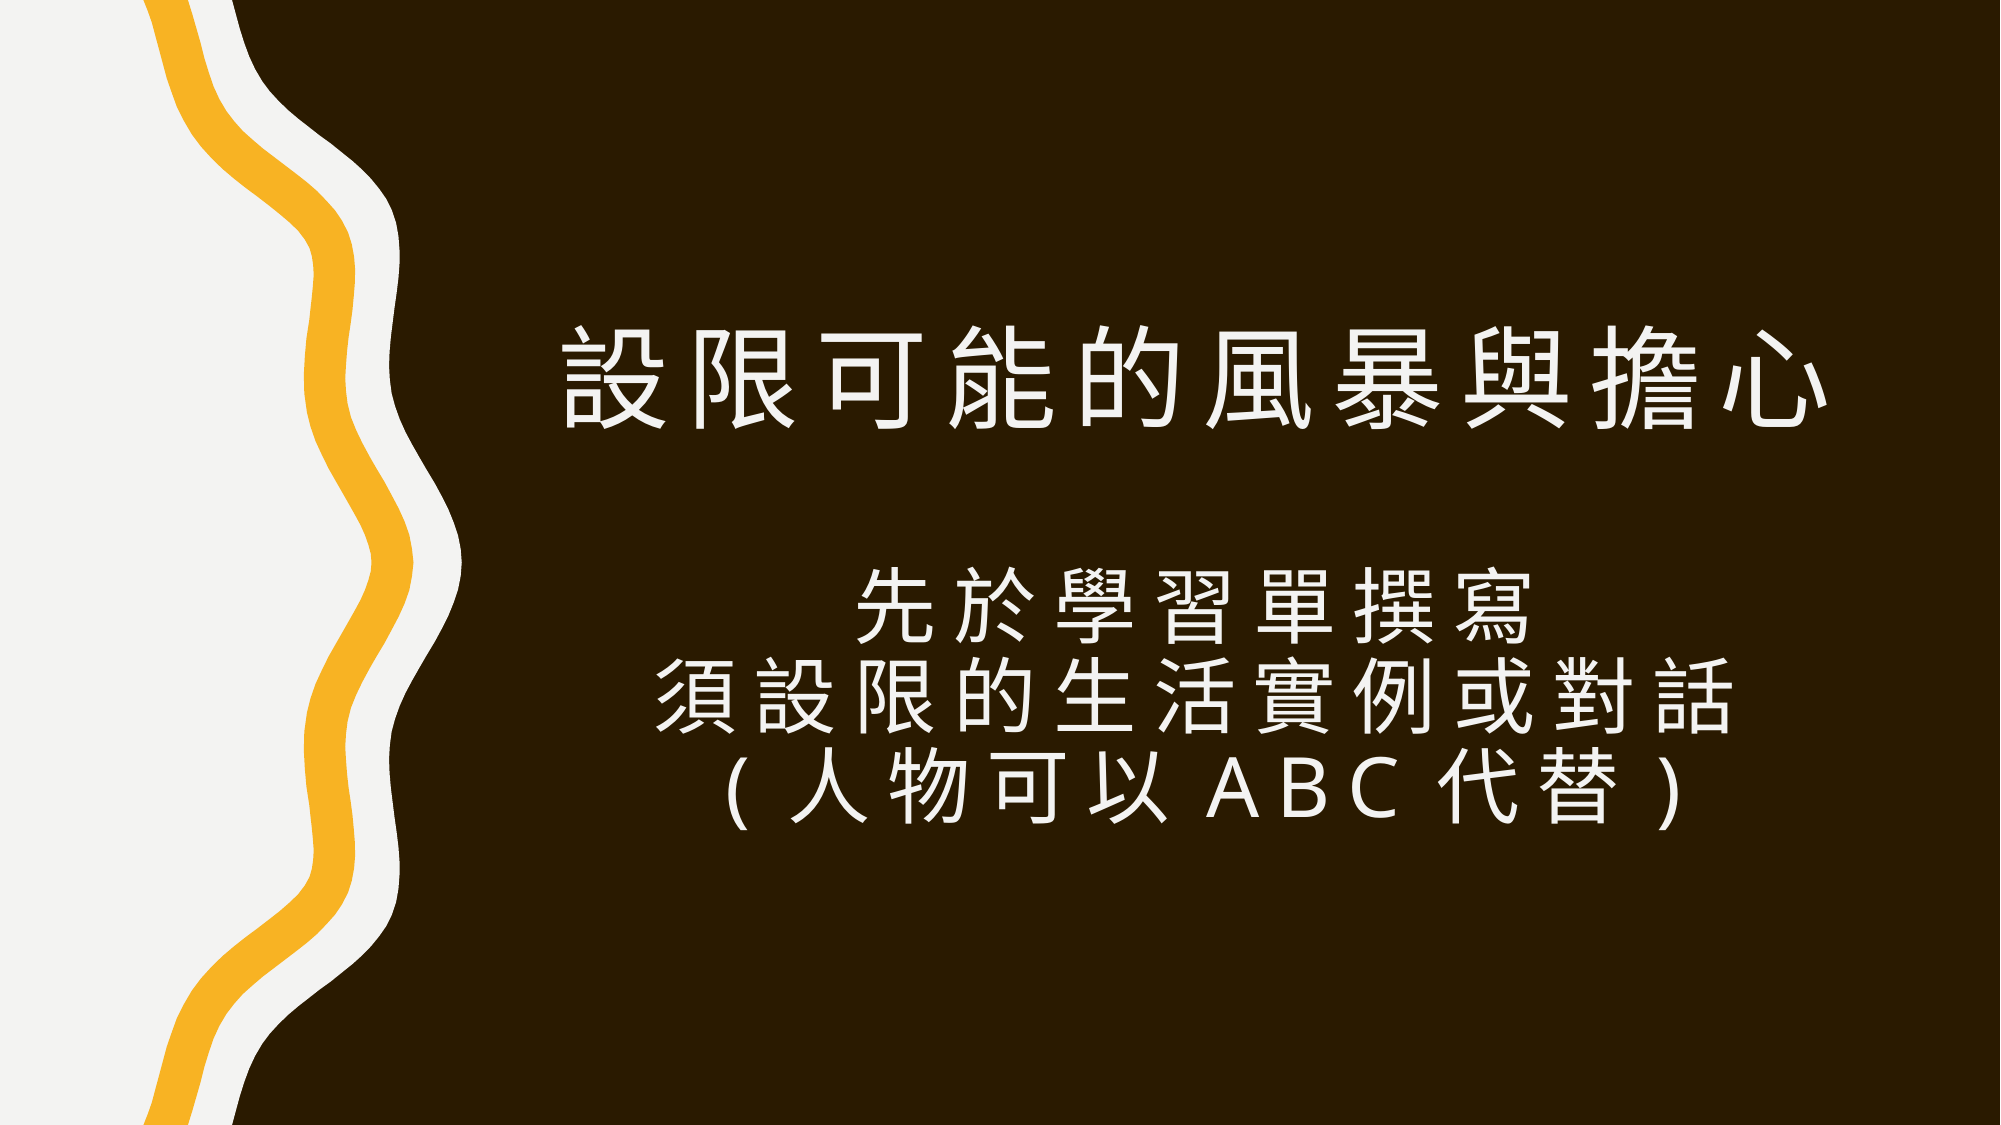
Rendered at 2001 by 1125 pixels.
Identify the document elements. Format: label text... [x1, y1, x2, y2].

title 設限可能的風暴與擔心 先於學習單撰寫 須設限的生活實例或對話 (人物可以ABC代替) [420, 347, 1963, 836]
